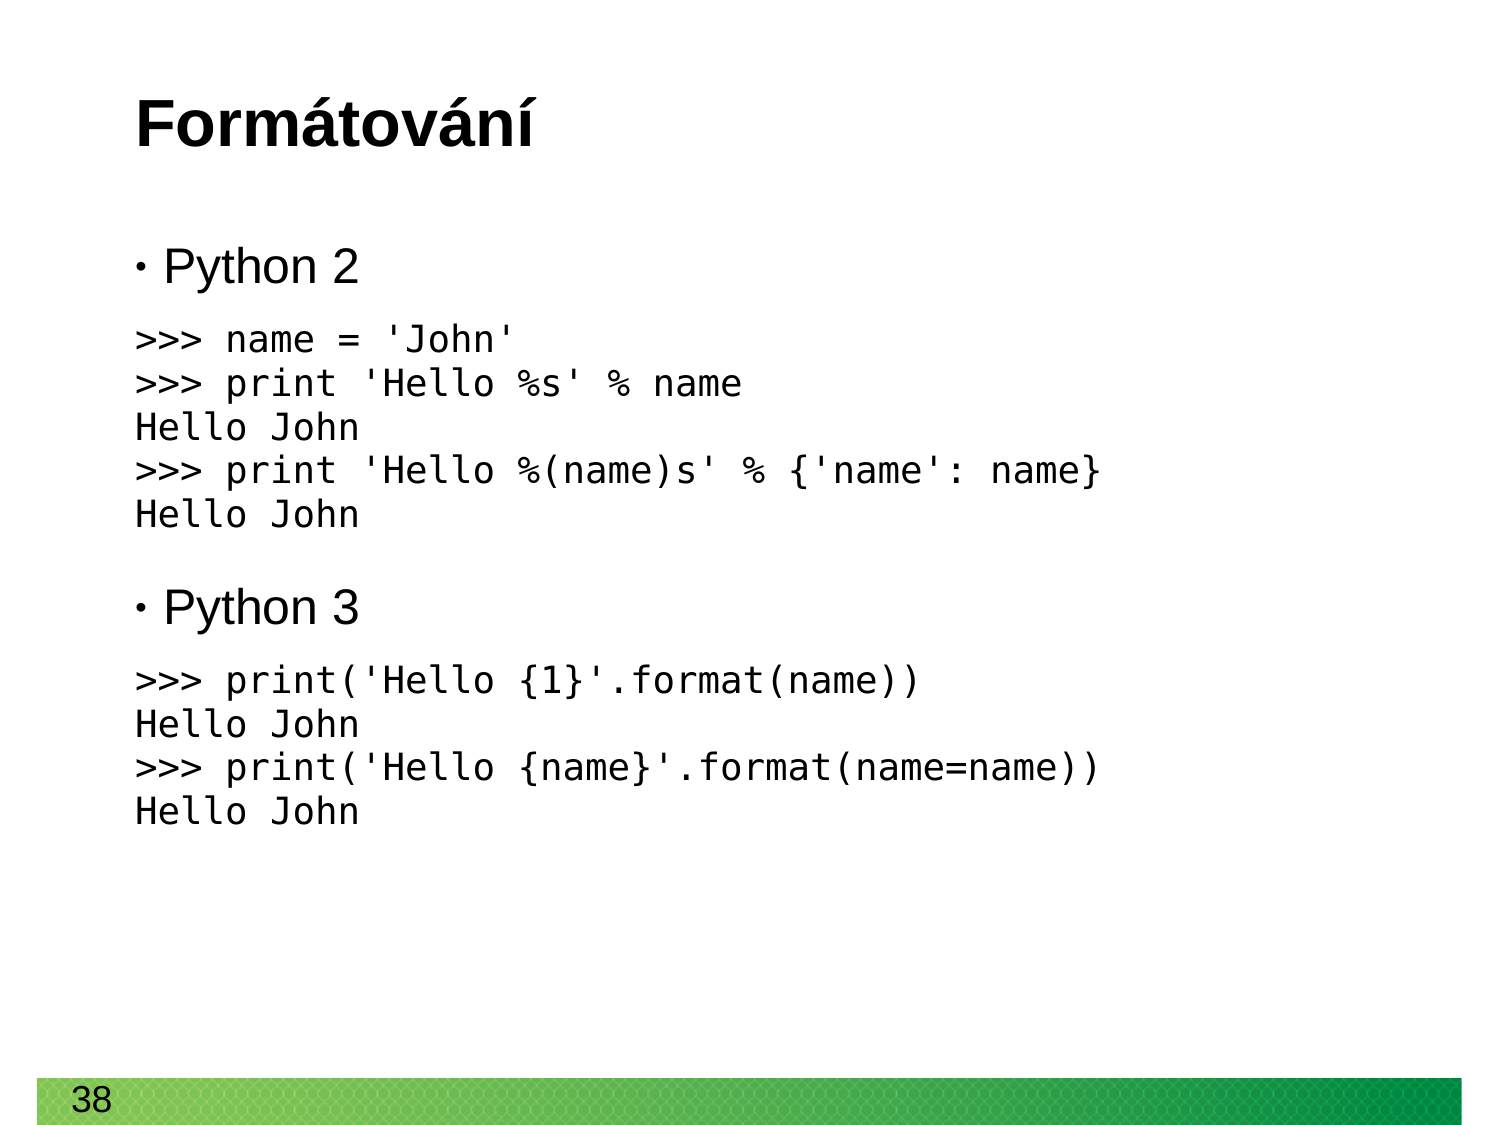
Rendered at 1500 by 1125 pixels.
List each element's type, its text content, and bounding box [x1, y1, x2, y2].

title Formátování [135, 41, 1372, 204]
picture [36, 1078, 1462, 1125]
list Python 2 >>> name = 'John' >>> print 'Hello %s' % name Hello John >>> print 'Hello %(name)s' % {'name': name} Hello John Python 3 >>> print('Hello {1}'.format(name)) Hello John >>> print('Hello {name}'.format(name=name)) Hello John [135, 238, 1372, 891]
